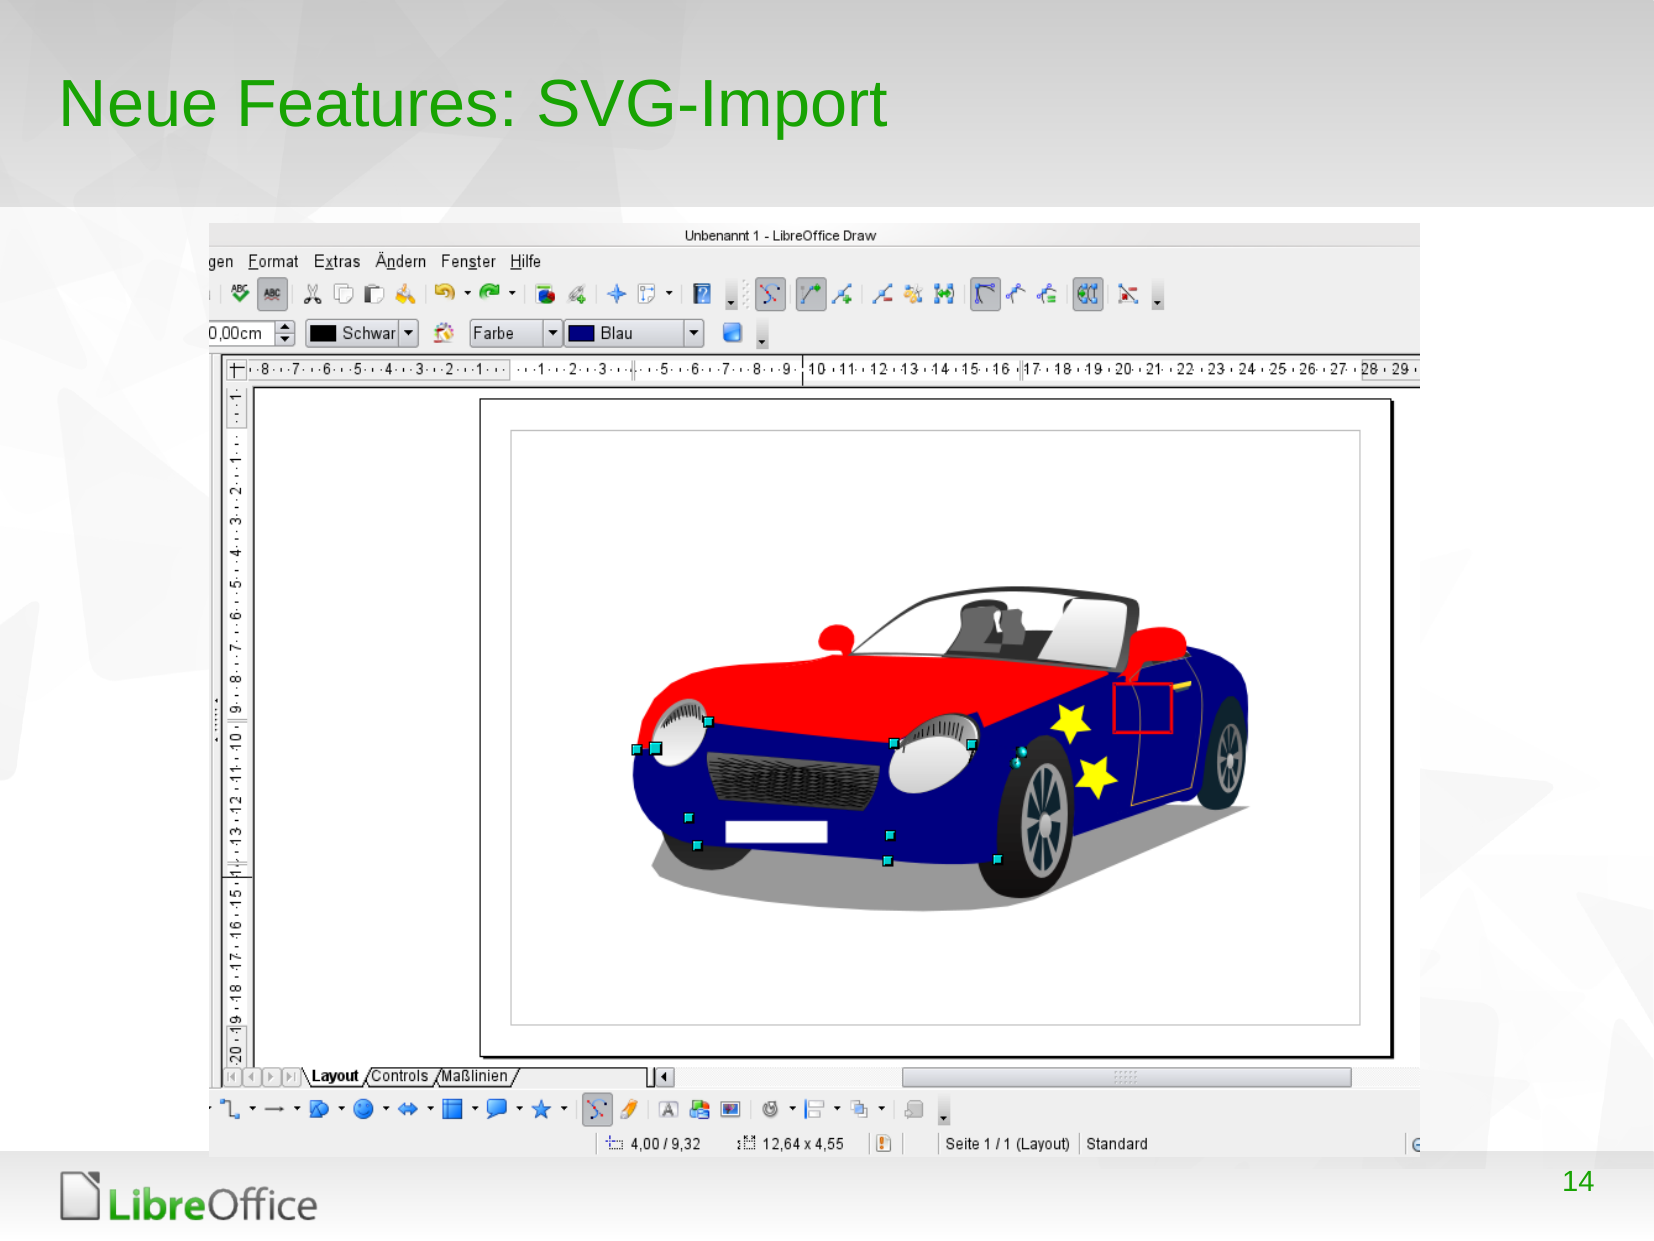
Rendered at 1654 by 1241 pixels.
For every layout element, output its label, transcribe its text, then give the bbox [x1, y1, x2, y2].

picture [0, 0, 1654, 1240]
title Neue Features: SVG-Import [59, 29, 1595, 178]
